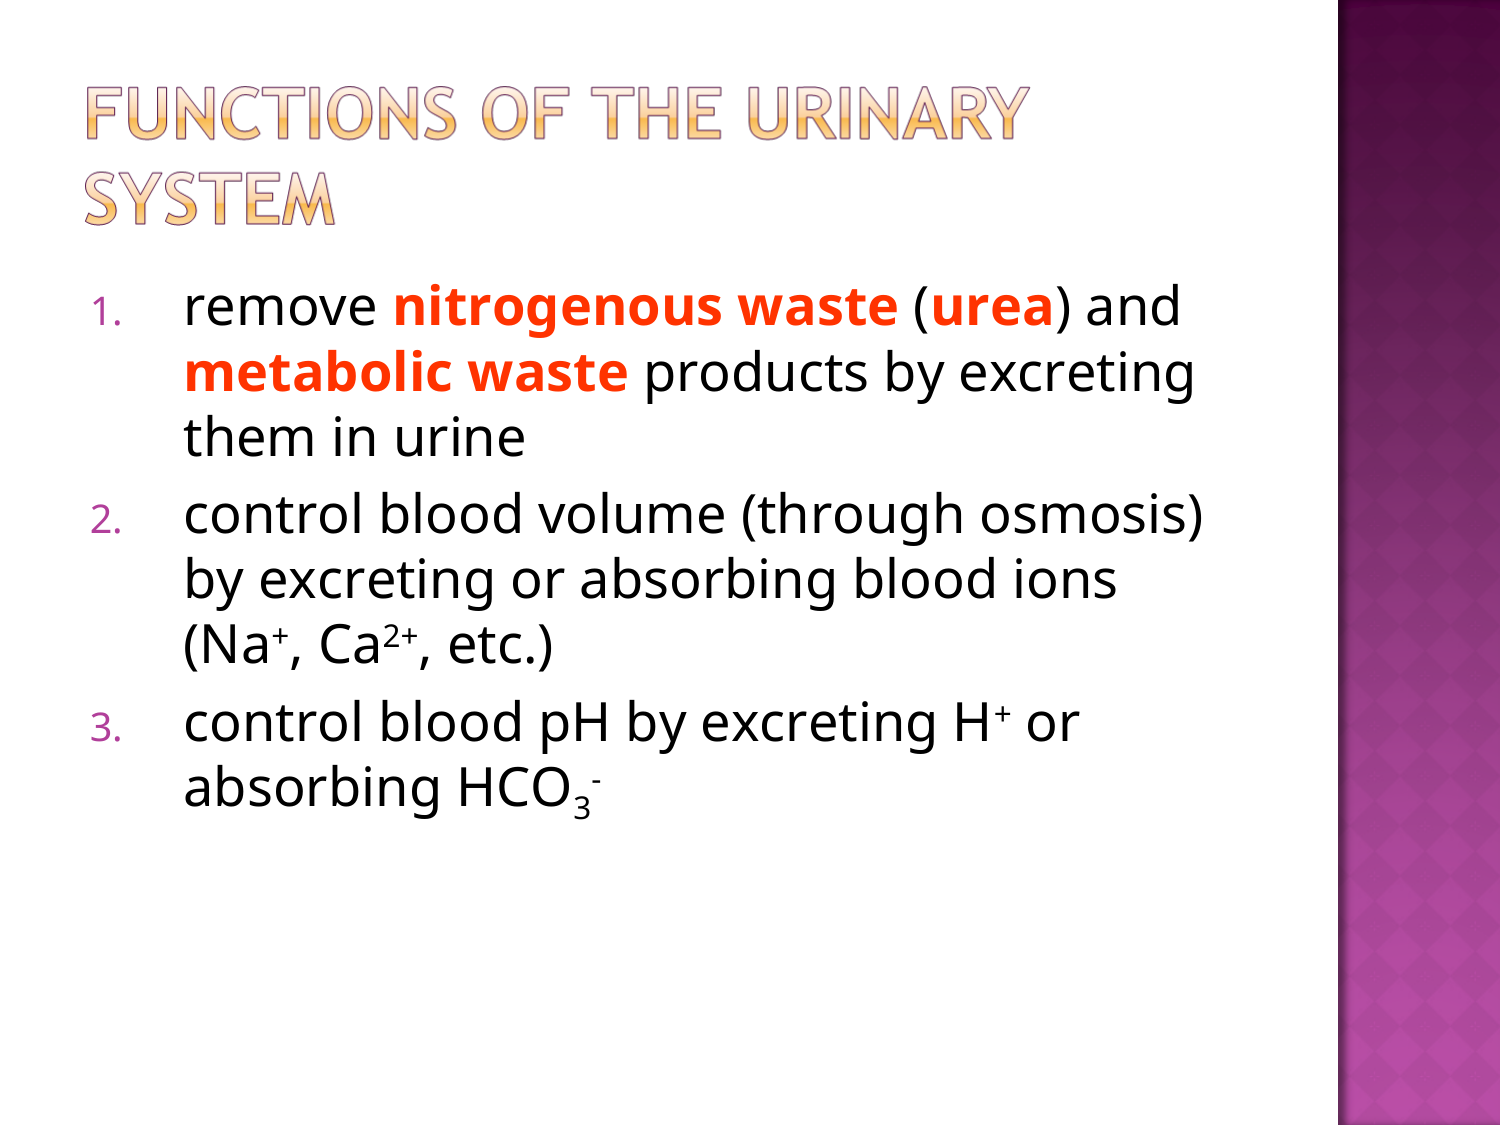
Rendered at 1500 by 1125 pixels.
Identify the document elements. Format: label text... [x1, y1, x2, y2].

picture [1337, 0, 1500, 1125]
text_box [40, 47, 1265, 241]
list remove nitrogenous waste (urea) and metabolic waste products by excreting them in urine control blood volume (through osmosis) by excreting or absorbing blood ions (Na+, Ca2+, etc.) control blood pH by excreting H+ or absorbing HCO3- [75, 263, 1263, 1060]
